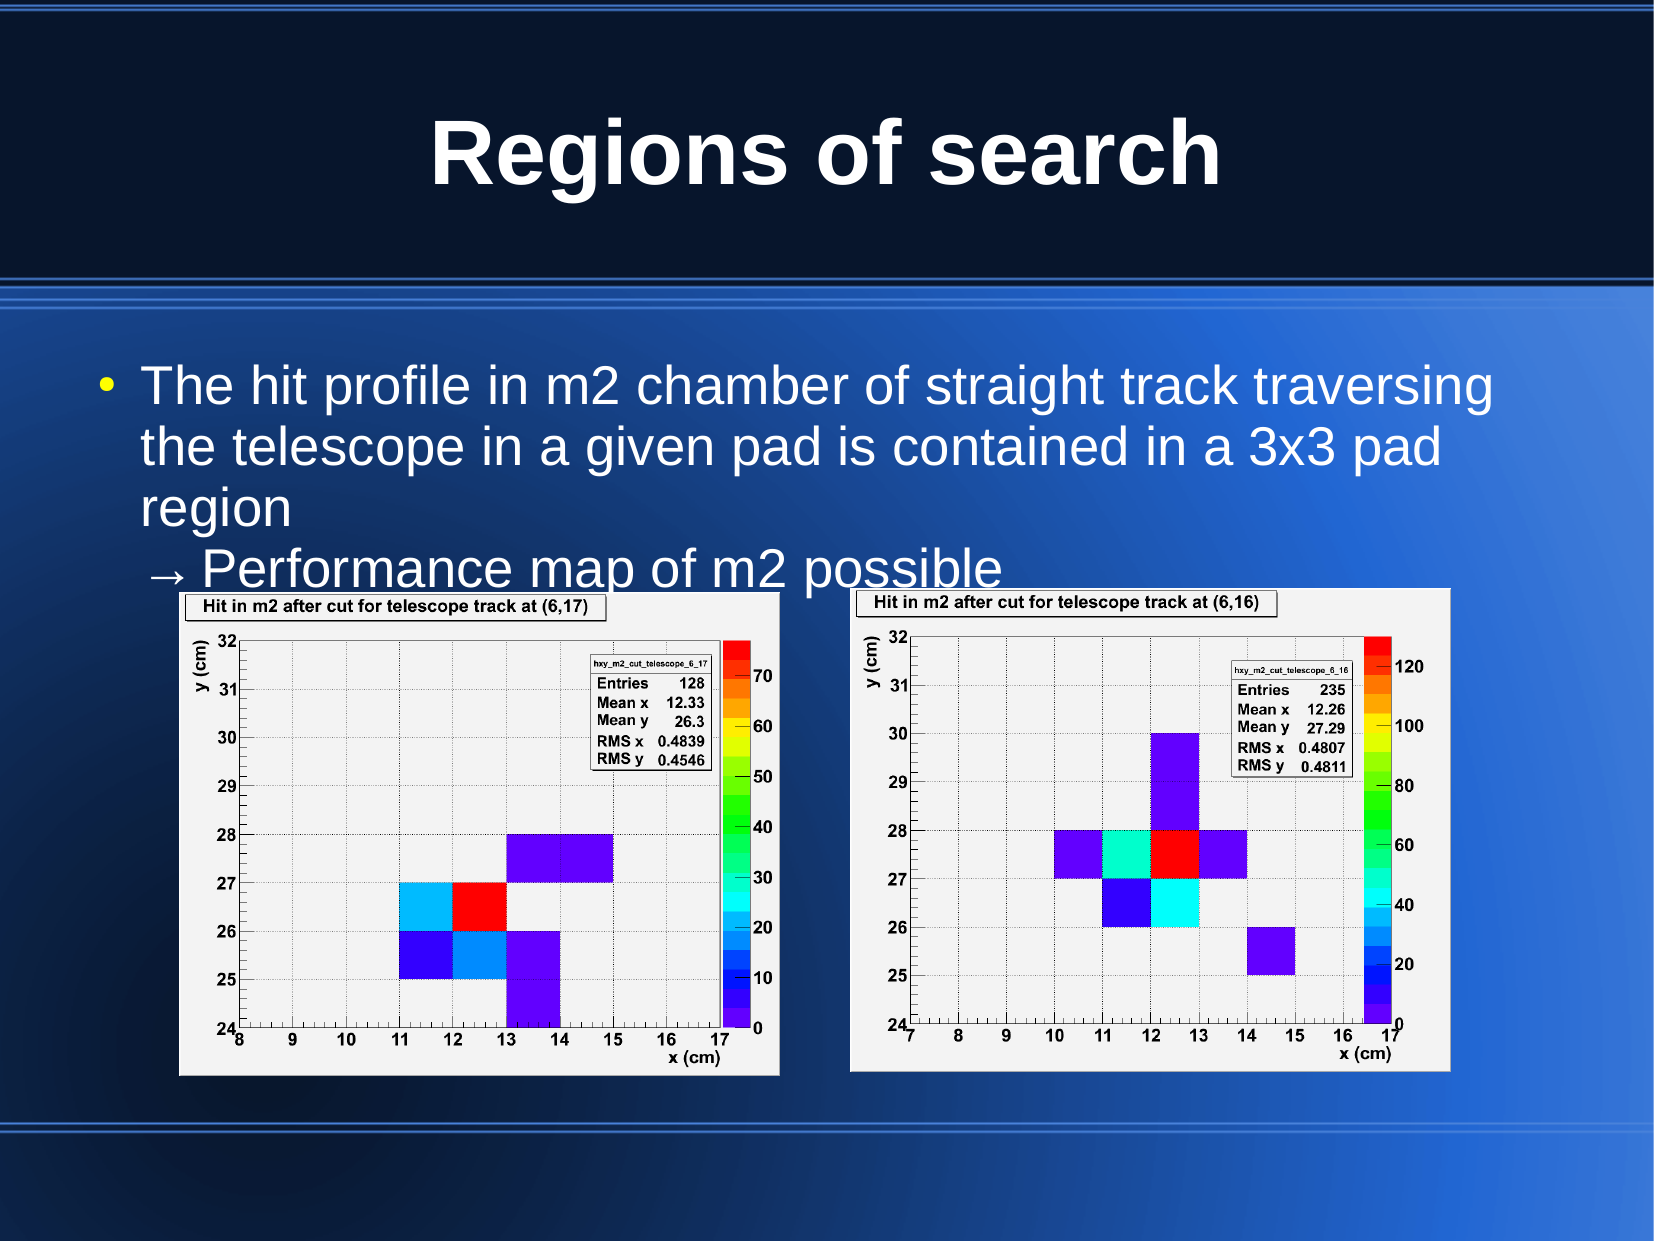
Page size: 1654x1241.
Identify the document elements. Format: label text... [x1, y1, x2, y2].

picture [0, 0, 1654, 1241]
list The hit profile in m2 chamber of straight track traversing the telescope in a given pad is contained in a 3x3 pad region → Performance map of m2 possible [82, 355, 1571, 601]
title Regions of search [82, 56, 1571, 250]
